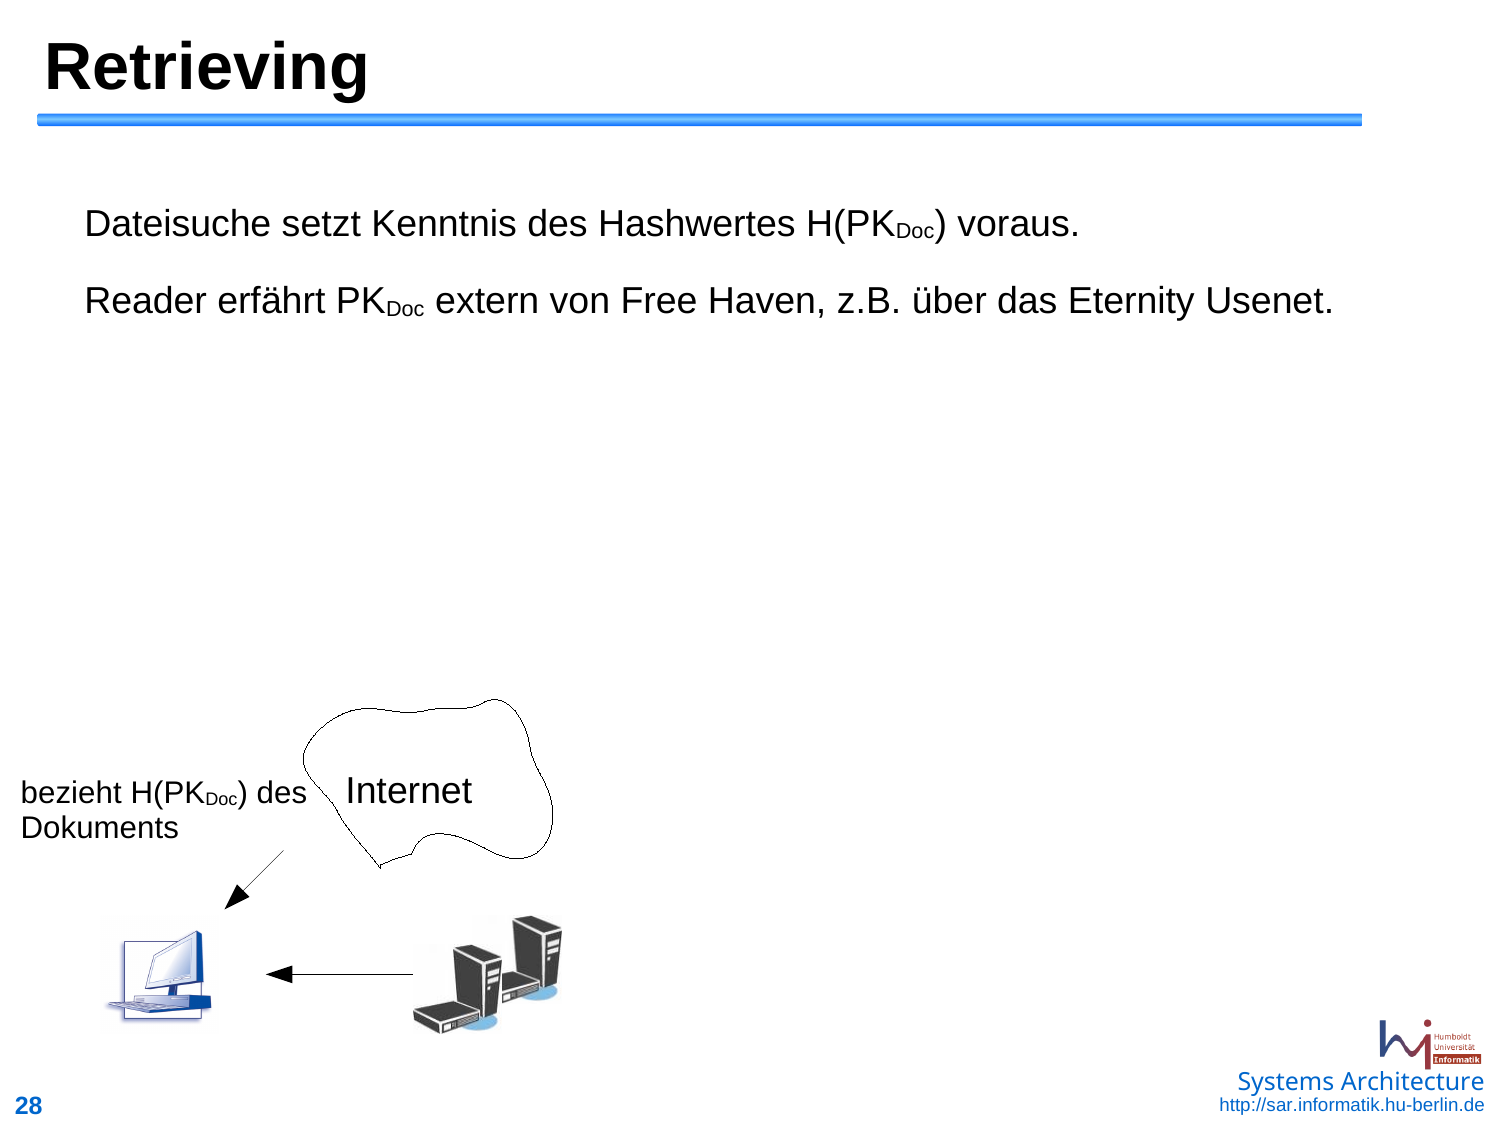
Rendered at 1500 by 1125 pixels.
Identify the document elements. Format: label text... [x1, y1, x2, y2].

picture [413, 915, 562, 1034]
title Retrieving [29, 20, 1500, 114]
text_box Dateisuche setzt Kenntnis des Hashwertes H(PKDoc) voraus. [59, 194, 1115, 264]
text_box Reader erfährt PKDoc extern von Free Haven, z.B. über das Eternity Usenet. [59, 272, 1359, 342]
picture [1376, 1016, 1483, 1071]
picture [100, 915, 219, 1034]
text_box Internet [330, 761, 488, 819]
text_box bezieht H(PKDoc) des Dokuments [5, 767, 323, 863]
